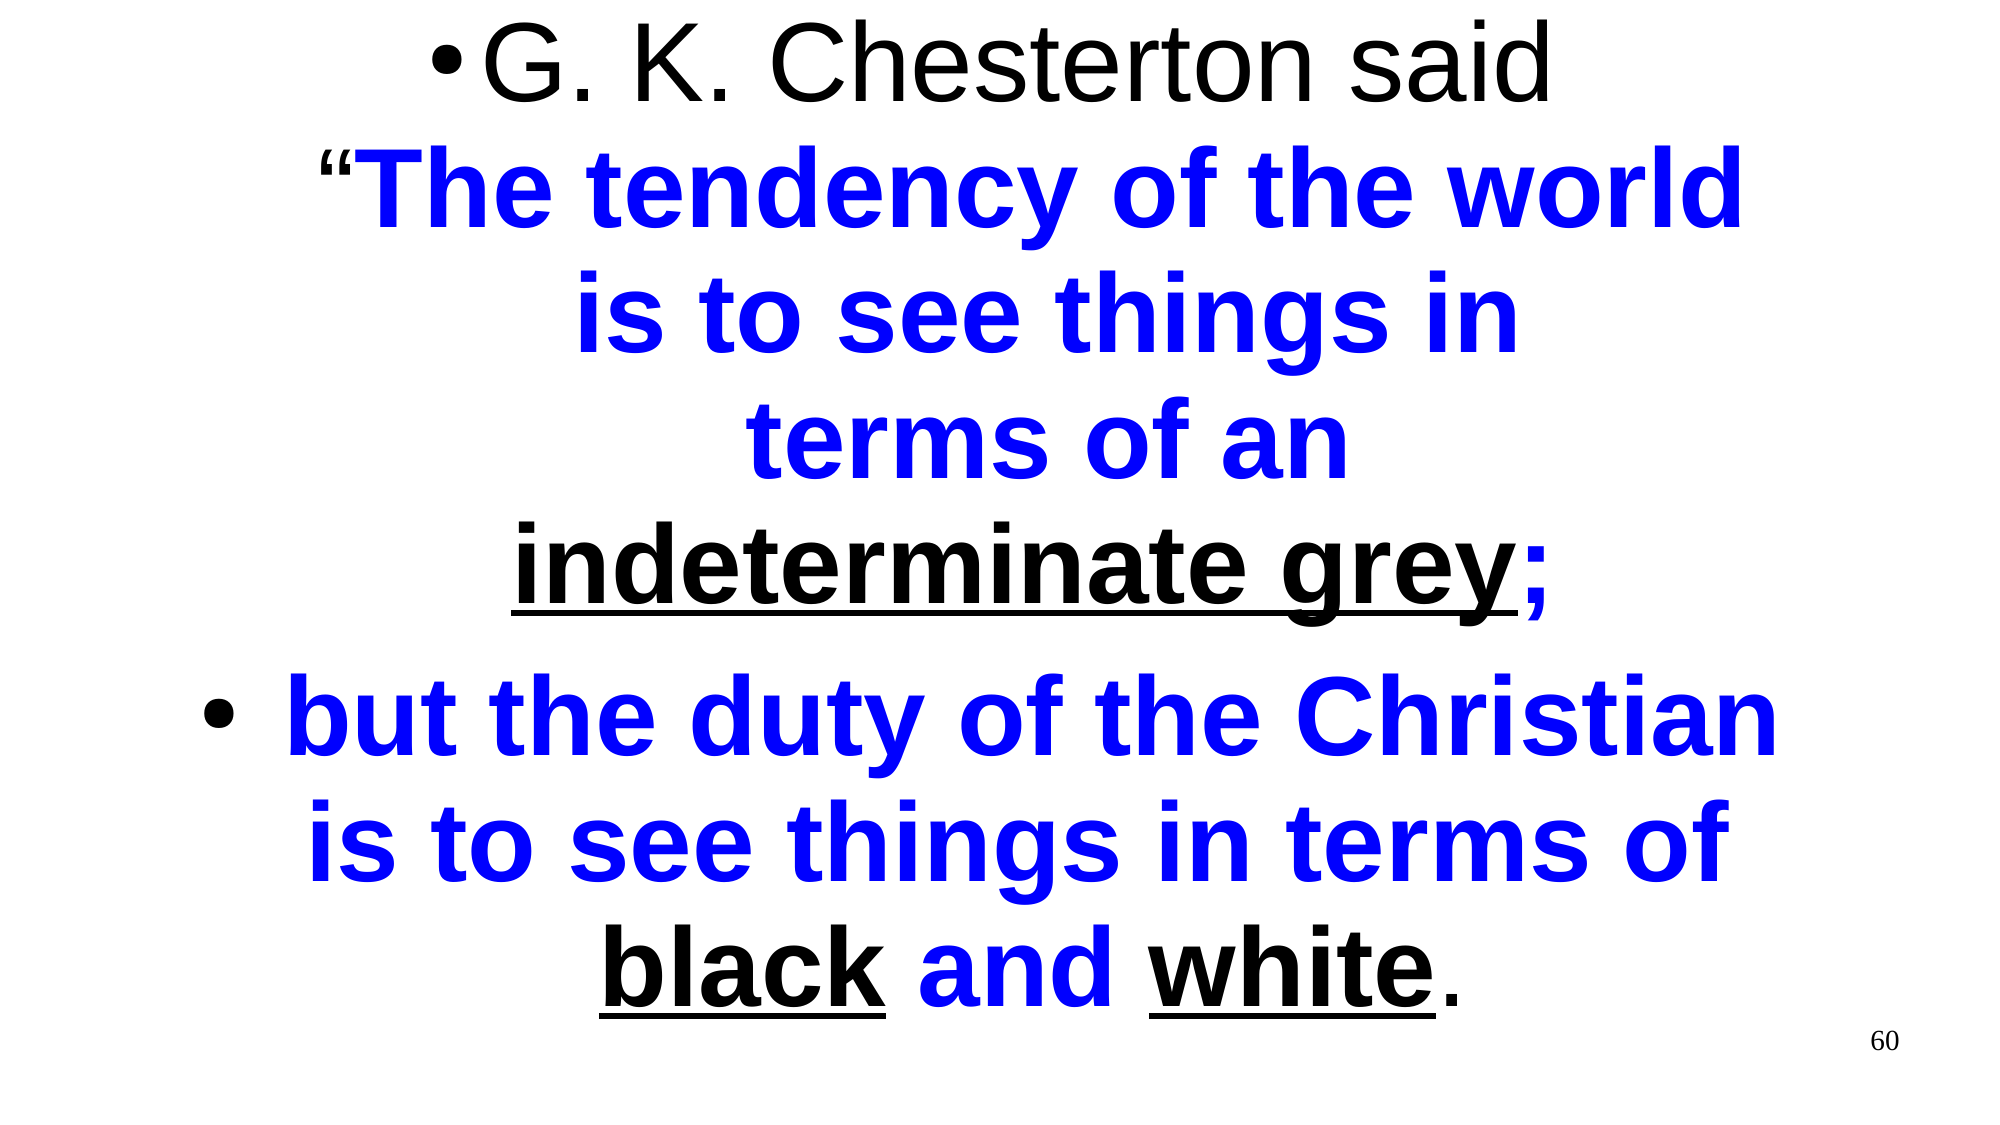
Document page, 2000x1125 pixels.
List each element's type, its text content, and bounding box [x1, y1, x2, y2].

list G. K. Chesterton said “The tendency of the world is to see things in terms of an indeterminate grey; but the duty of the Christian is to see things in terms of black and white. [0, 0, 1996, 1123]
